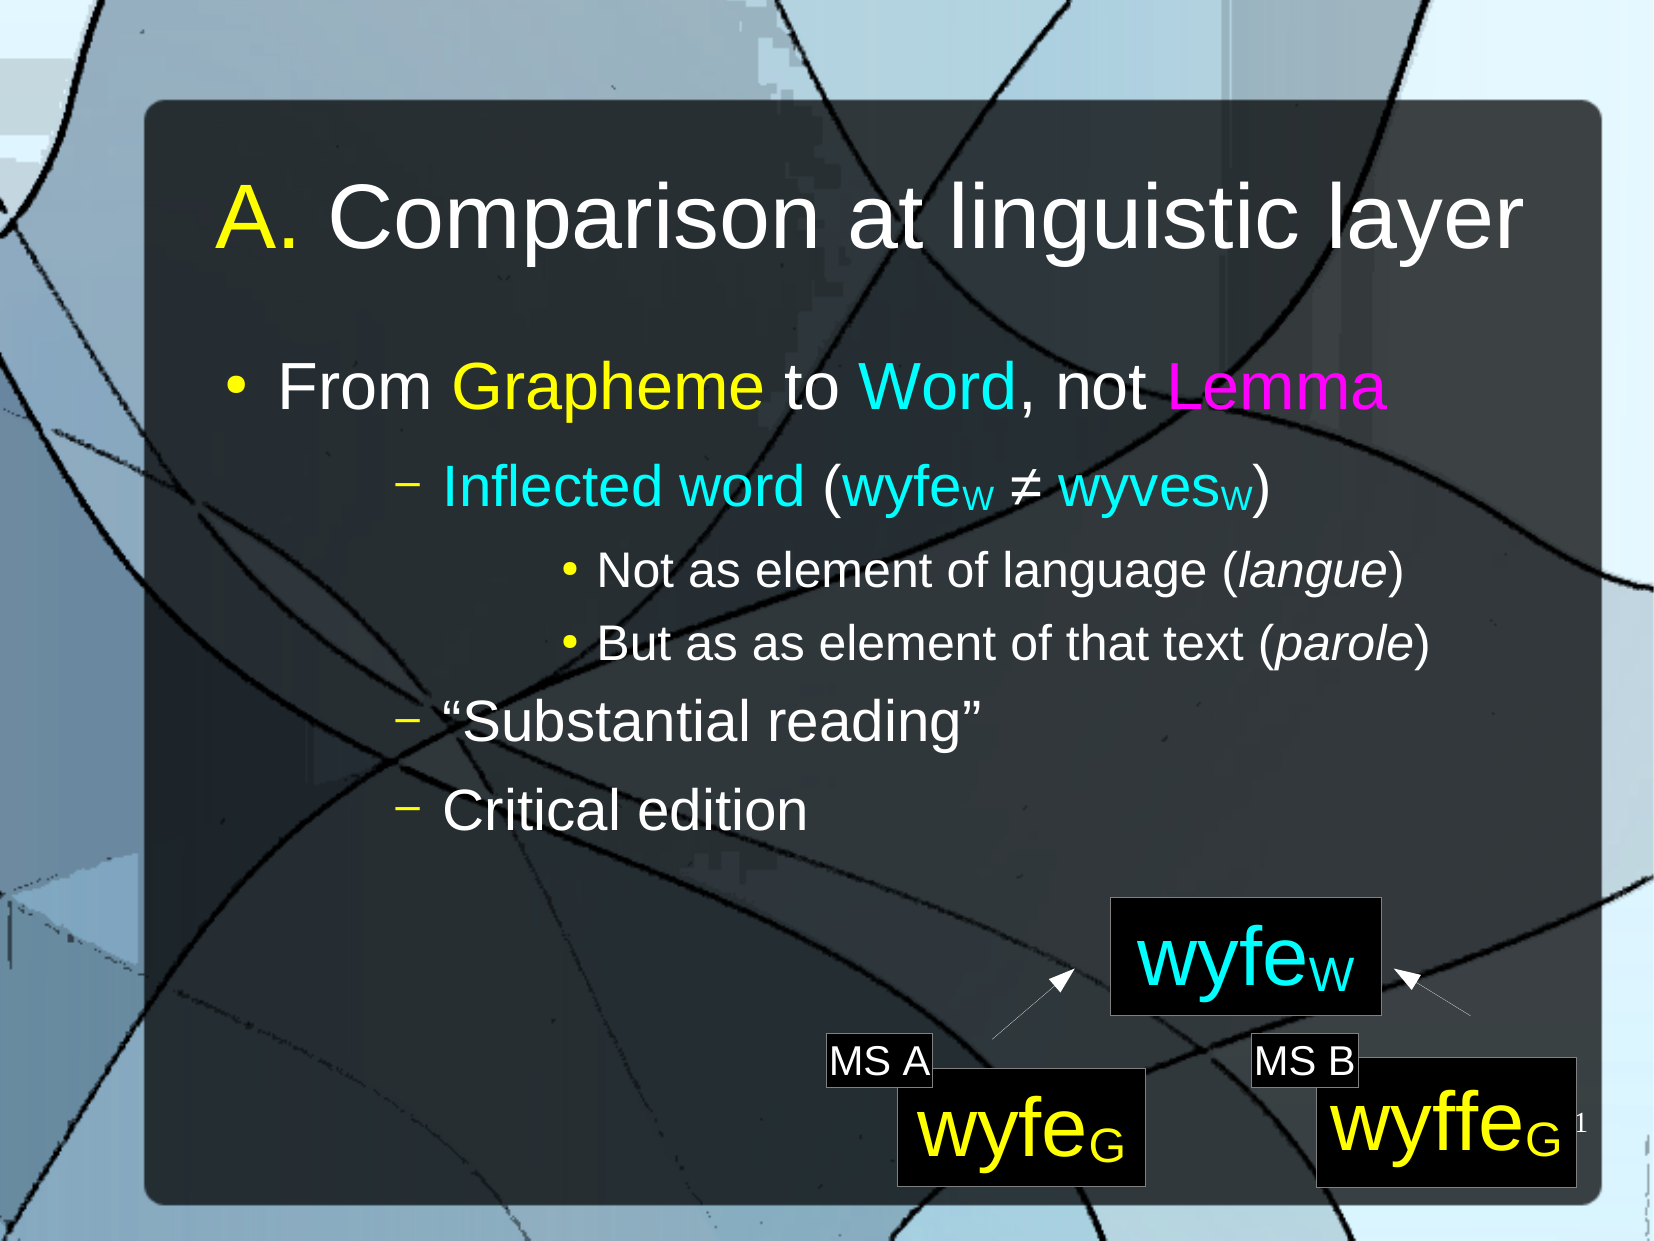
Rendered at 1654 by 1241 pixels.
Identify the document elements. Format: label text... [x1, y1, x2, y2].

picture [0, 0, 1654, 1241]
text_box MS B [1251, 1033, 1359, 1088]
text_box wyfeW [1110, 897, 1382, 1016]
text_box MS A [826, 1033, 933, 1088]
text_box wyffeG [1316, 1057, 1577, 1188]
title A. Comparison at linguistic layer [159, 108, 1583, 325]
text_box wyfeG [897, 1068, 1146, 1187]
list From Grapheme to Word, not Lemma Inflected word (wyfeW ≠ wyvesW) Not as element of language (langue) But as as element of that text (parole) “Substantial reading” Critical edition [206, 349, 1560, 1069]
